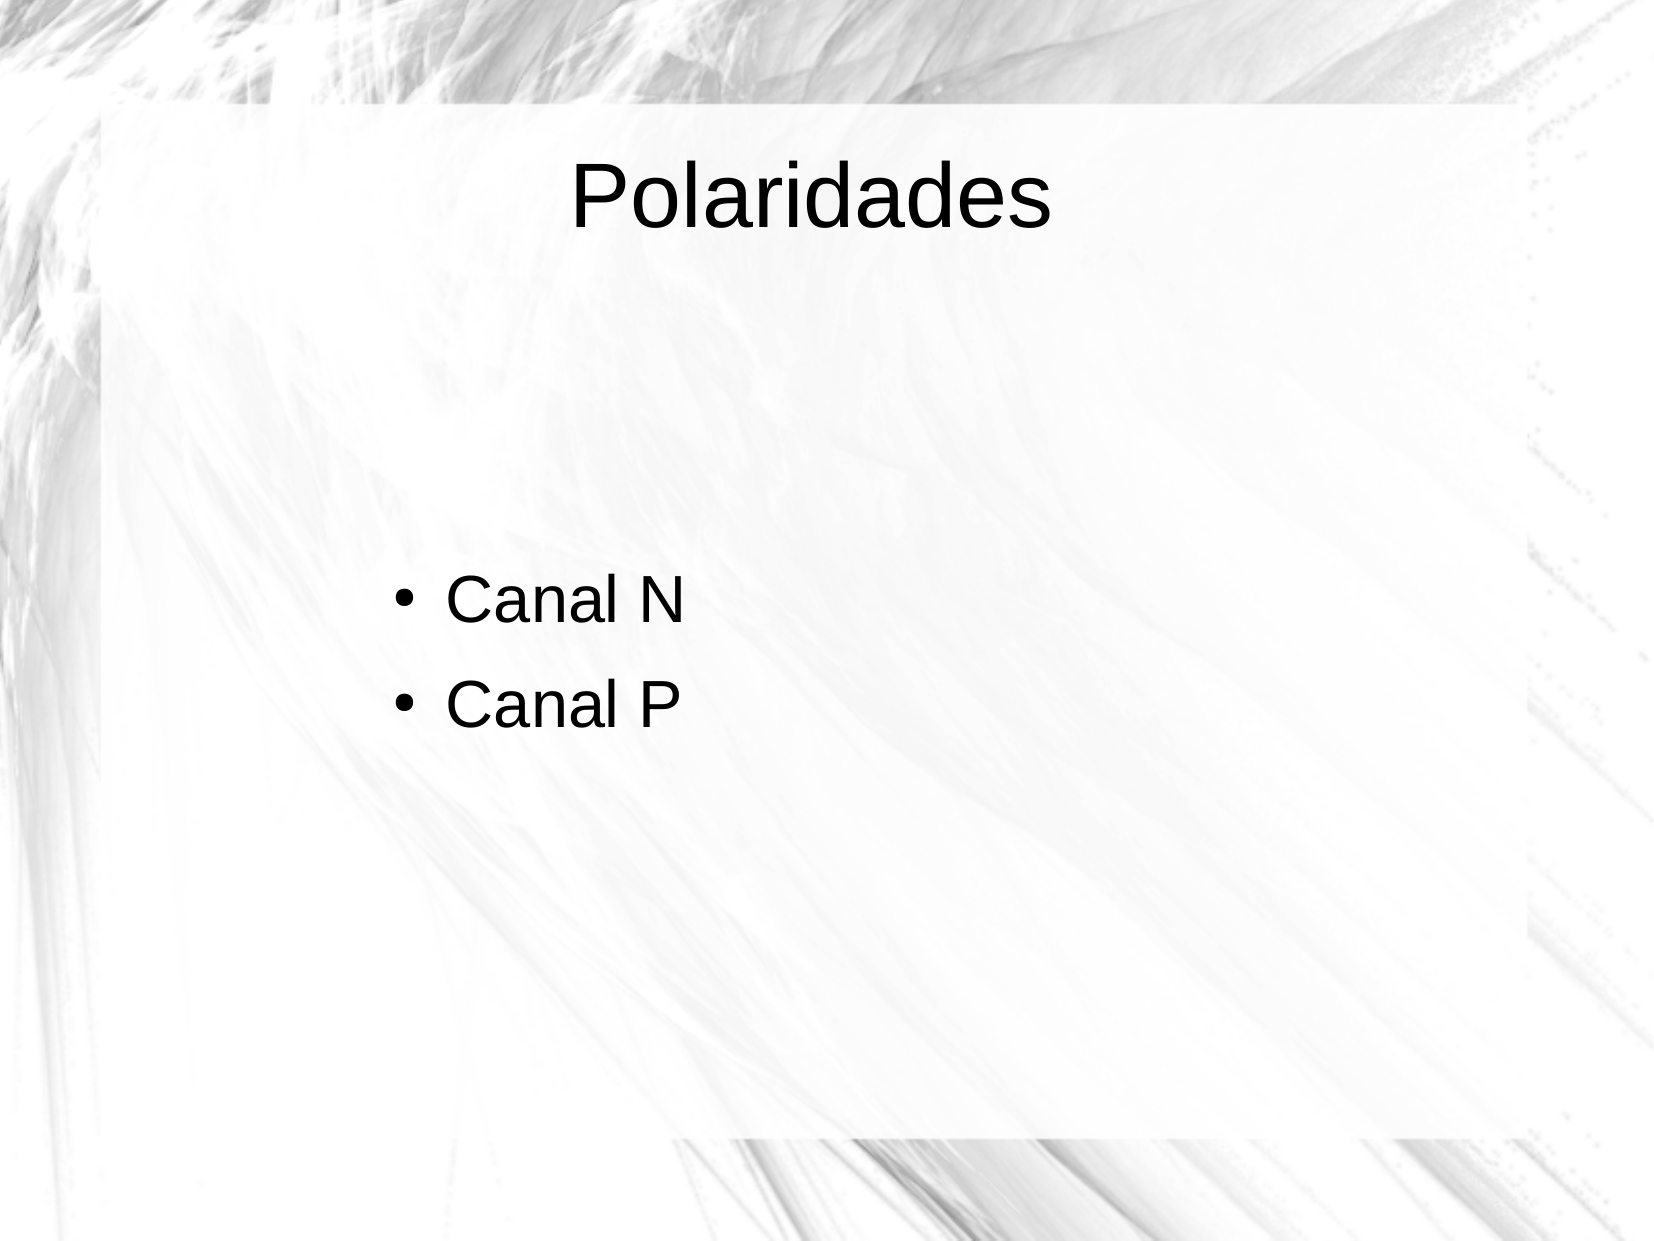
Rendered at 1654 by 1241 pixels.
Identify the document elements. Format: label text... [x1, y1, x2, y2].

title Polaridades [118, 112, 1506, 281]
list Canal N Canal P [375, 562, 895, 751]
picture [0, 0, 1654, 1241]
